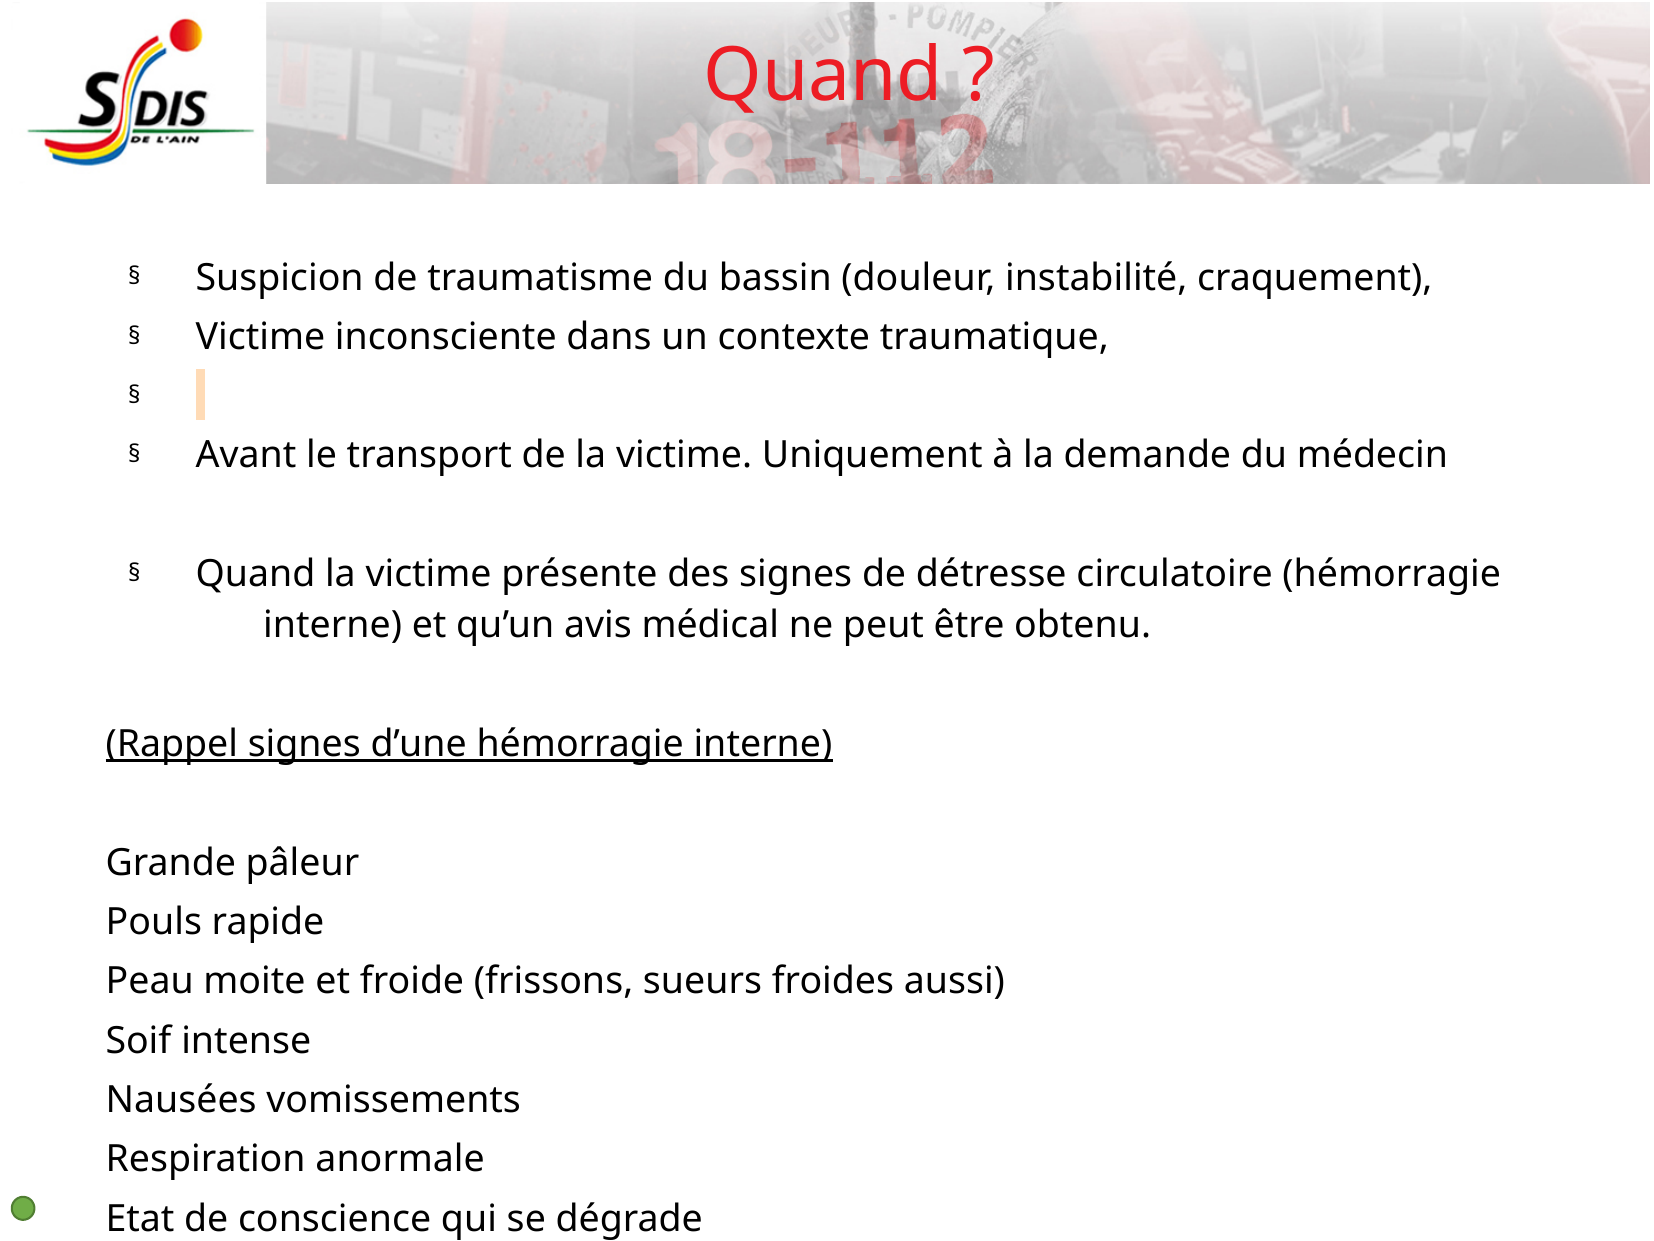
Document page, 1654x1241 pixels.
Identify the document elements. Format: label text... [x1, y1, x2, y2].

text_box [11, 1196, 35, 1220]
text_box Suspicion de traumatisme du bassin (douleur, instabilité, craquement), Victime inconsciente dans un contexte traumatique, Avant le transport de la victime. Uniquement à la demande du médecin Quand la victime présente des signes de détresse circulatoire (hémorragie interne) et qu’un avis médical ne peut être obtenu. (Rappel signes d’une hémorragie interne) Grande pâleur Pouls rapide Peau moite et froide (frissons, sueurs froides aussi) Soif intense Nausées vomissements Respiration anormale Etat de conscience qui se dégrade [68, 183, 1610, 1140]
title Quand ? [68, 25, 1632, 117]
picture [11, 2, 1650, 184]
